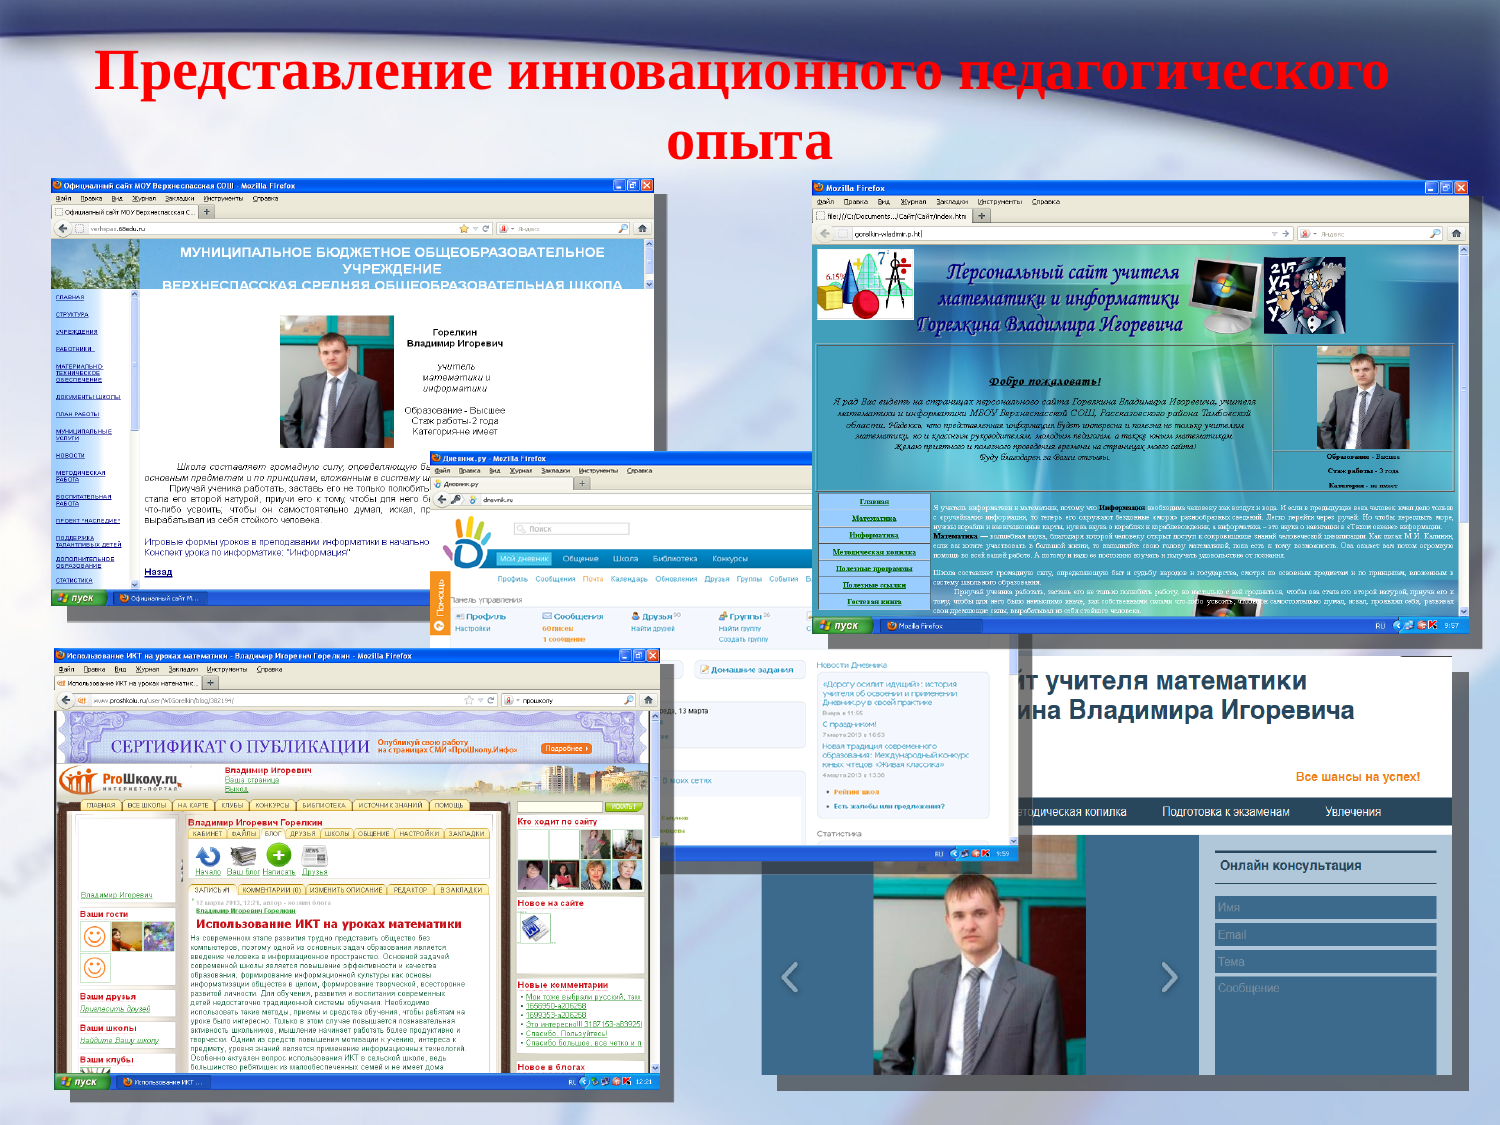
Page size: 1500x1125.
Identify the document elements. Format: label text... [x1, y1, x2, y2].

picture [761, 656, 1452, 1075]
picture [51, 179, 1469, 1090]
text_box Представление инновационного педагогического опыта [18, 24, 1482, 179]
